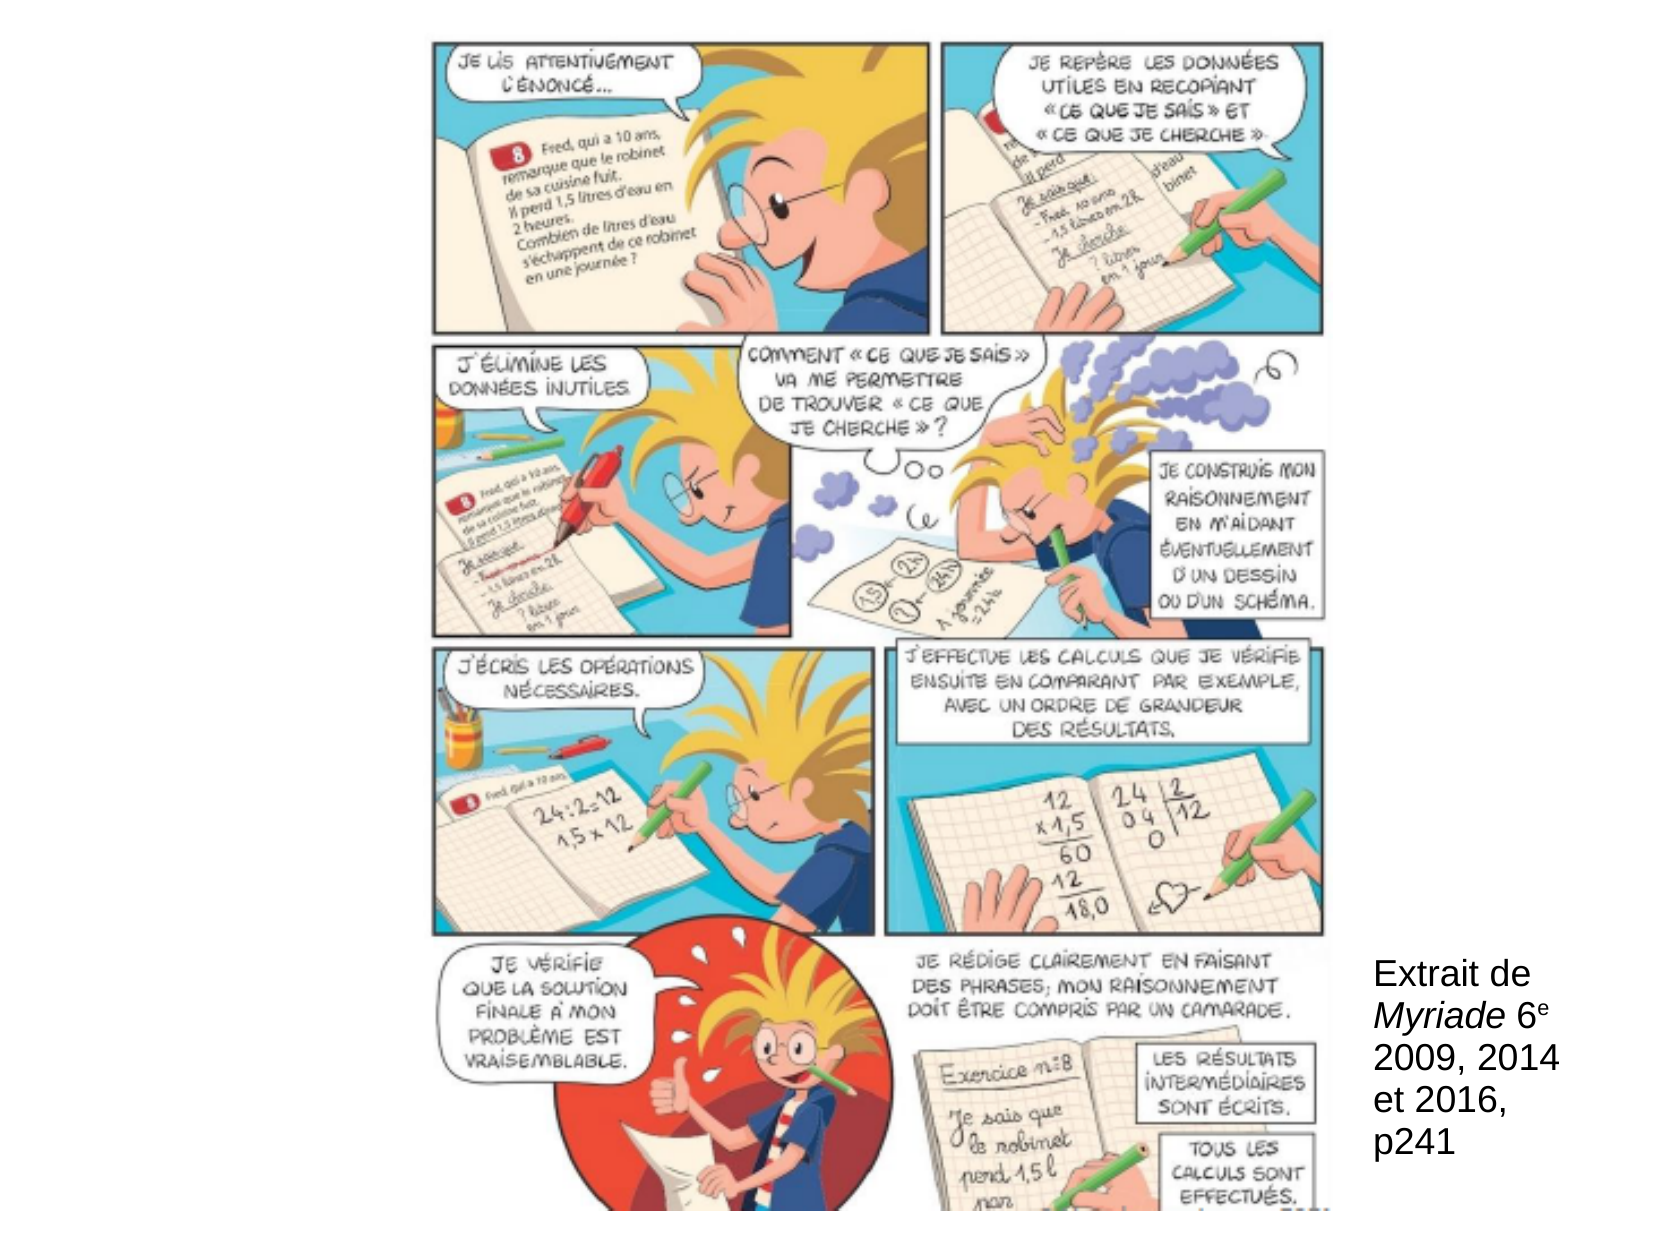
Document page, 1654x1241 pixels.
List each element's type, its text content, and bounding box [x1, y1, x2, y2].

picture [423, 29, 1333, 1211]
text_box Extrait de Myriade 6e 2009, 2014 et 2016, p241 [1358, 944, 1595, 1214]
